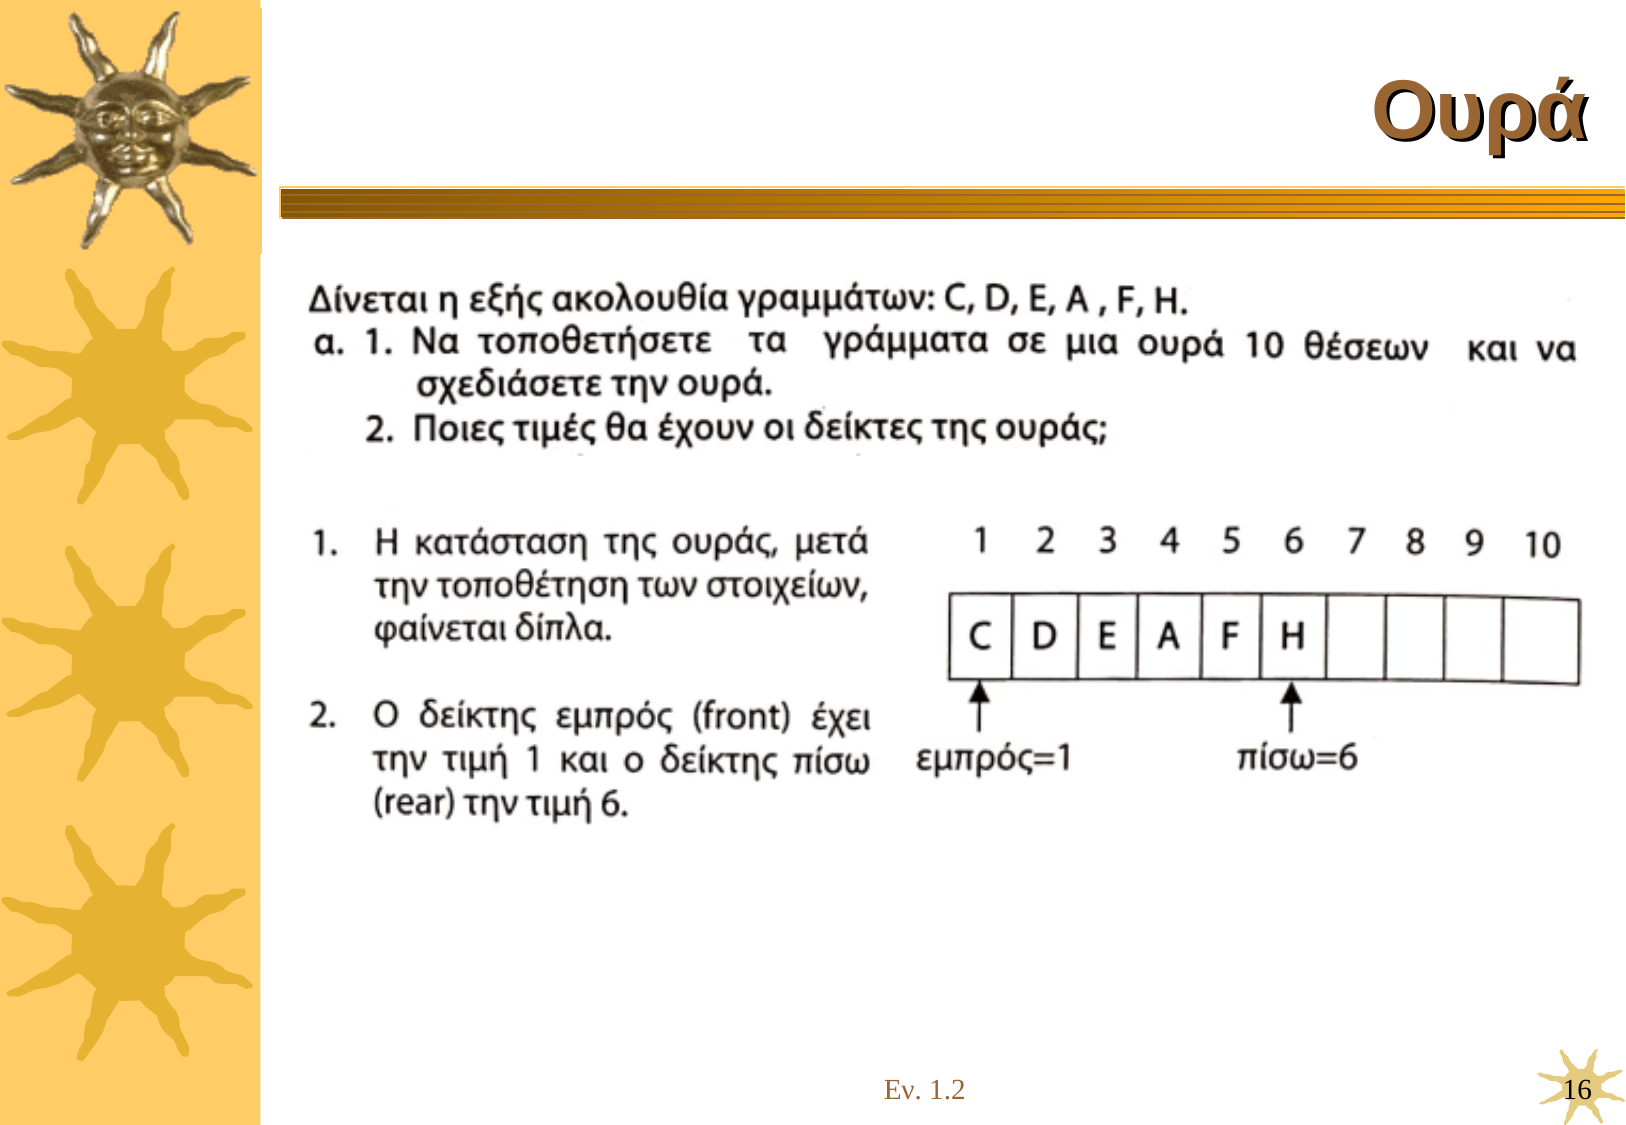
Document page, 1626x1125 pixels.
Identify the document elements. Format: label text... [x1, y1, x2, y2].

text_box Ουρά [0, 0, 1625, 163]
picture [1, 163, 262, 254]
picture [286, 507, 1608, 833]
picture [295, 265, 1595, 456]
